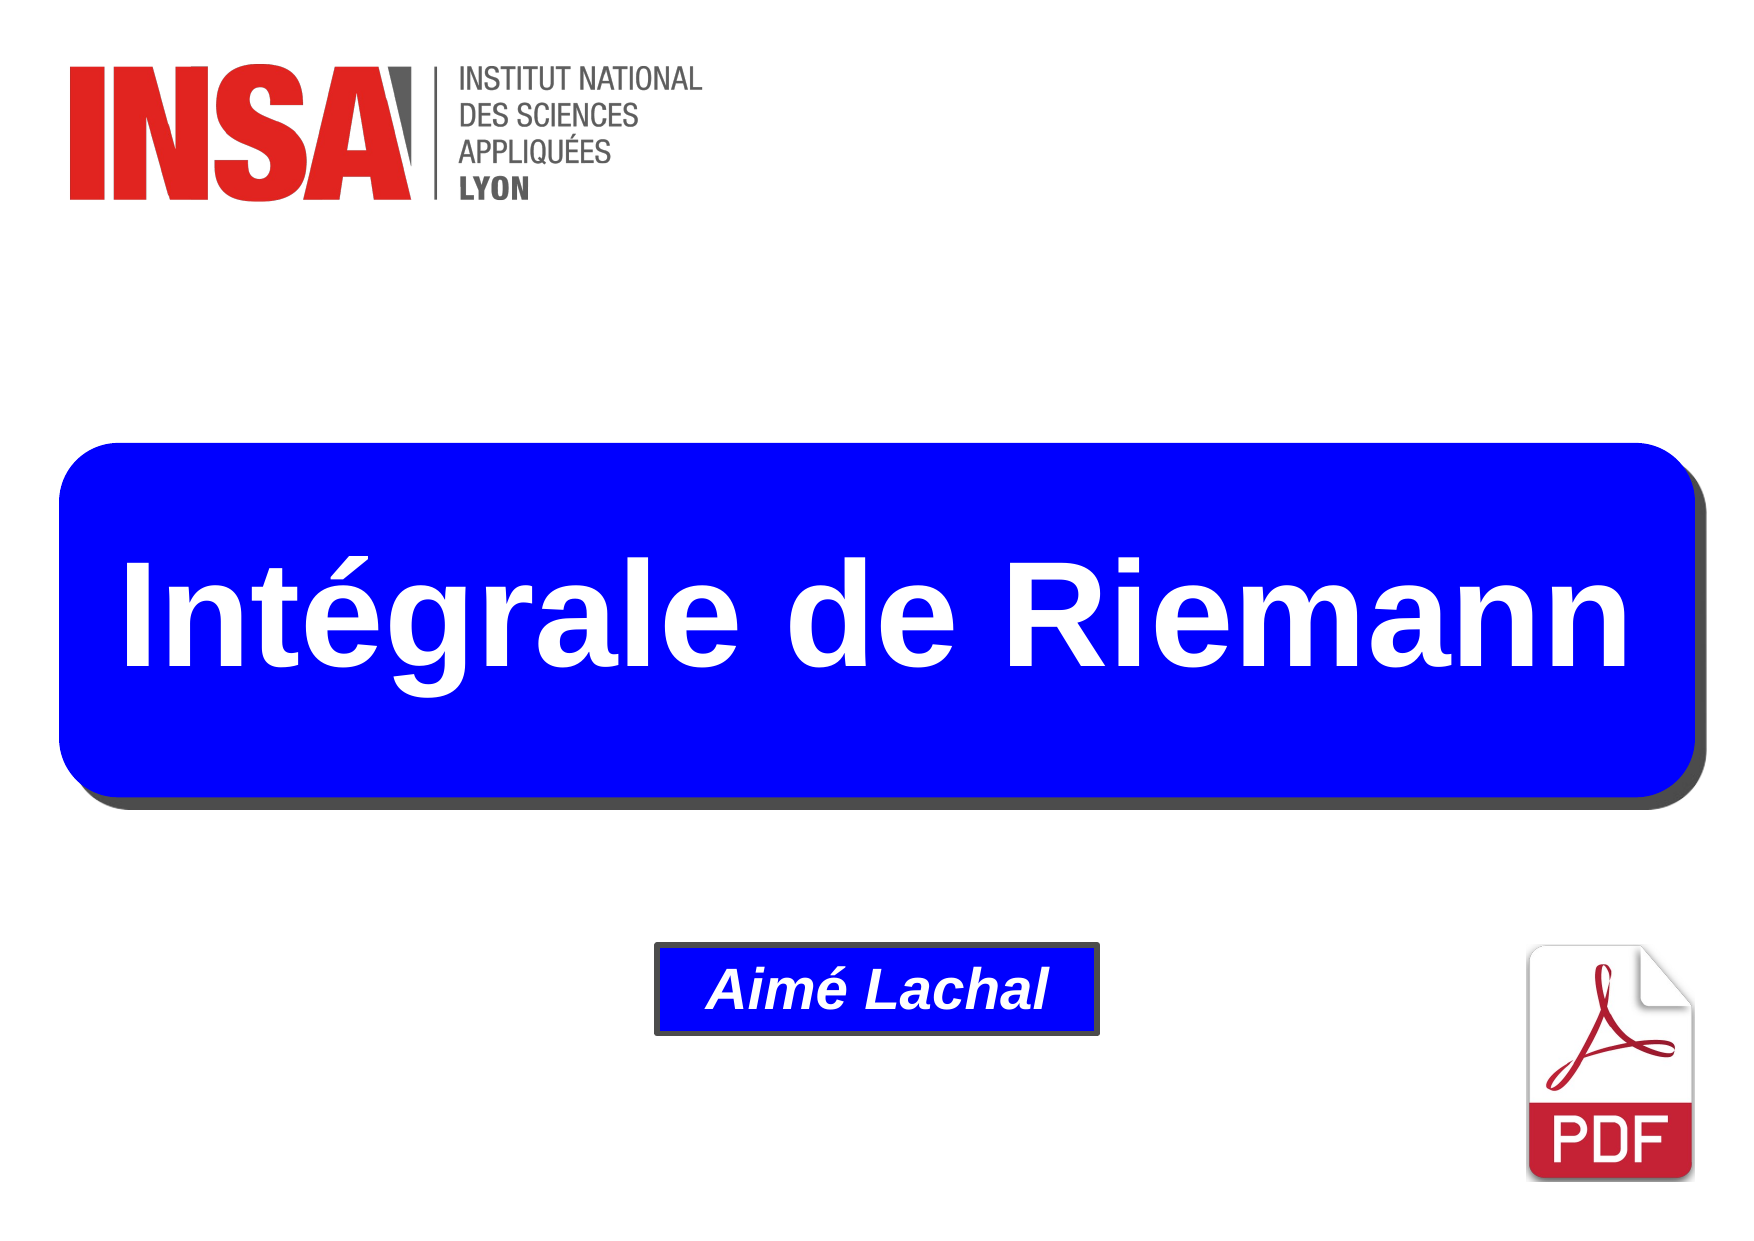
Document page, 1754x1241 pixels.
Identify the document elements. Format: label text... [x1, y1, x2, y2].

picture [59, 58, 713, 207]
title Aimé Lachal [657, 944, 1098, 1034]
text_box Intégrale de Riemann [59, 442, 1695, 798]
picture [1526, 944, 1695, 1182]
